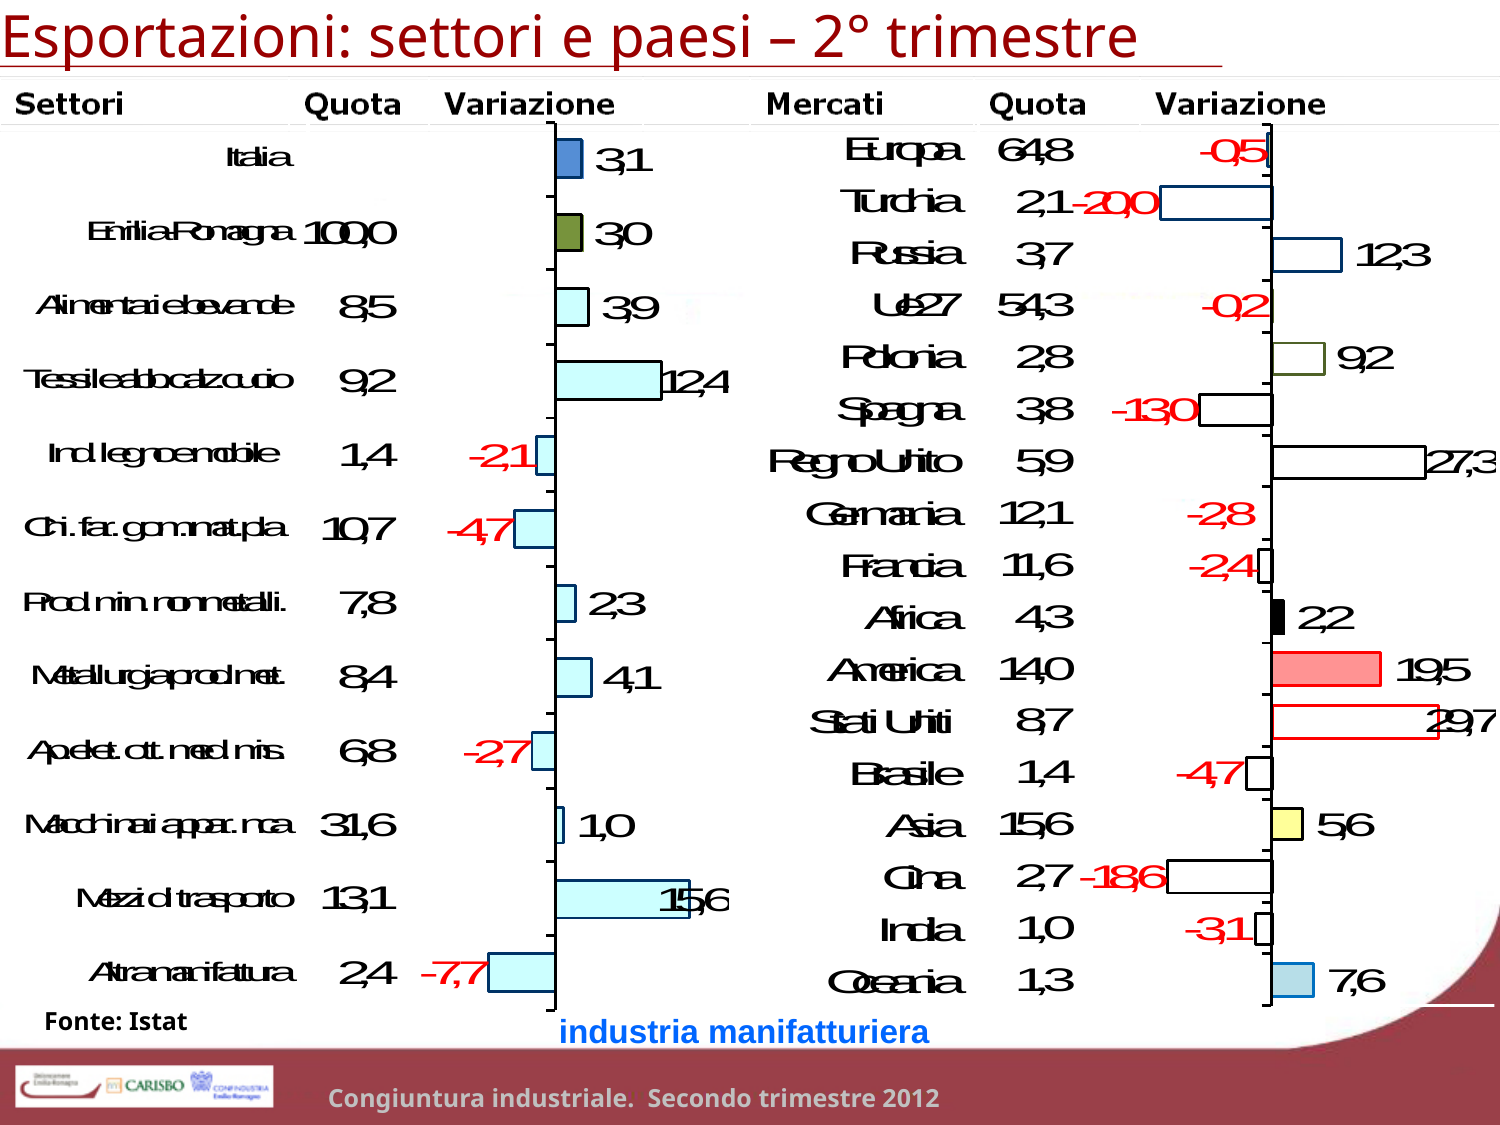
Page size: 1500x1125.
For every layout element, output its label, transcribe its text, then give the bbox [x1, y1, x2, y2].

title Esportazioni: settori e paesi – 2° trimestre [0, 0, 1500, 79]
text_box Fonte: Istat [41, 1022, 231, 1043]
text_box industria manifatturiera [543, 1003, 951, 1059]
picture [0, 79, 1500, 1024]
text_box Congiuntura industriale. Secondo trimestre 2012 [312, 1054, 1376, 1121]
